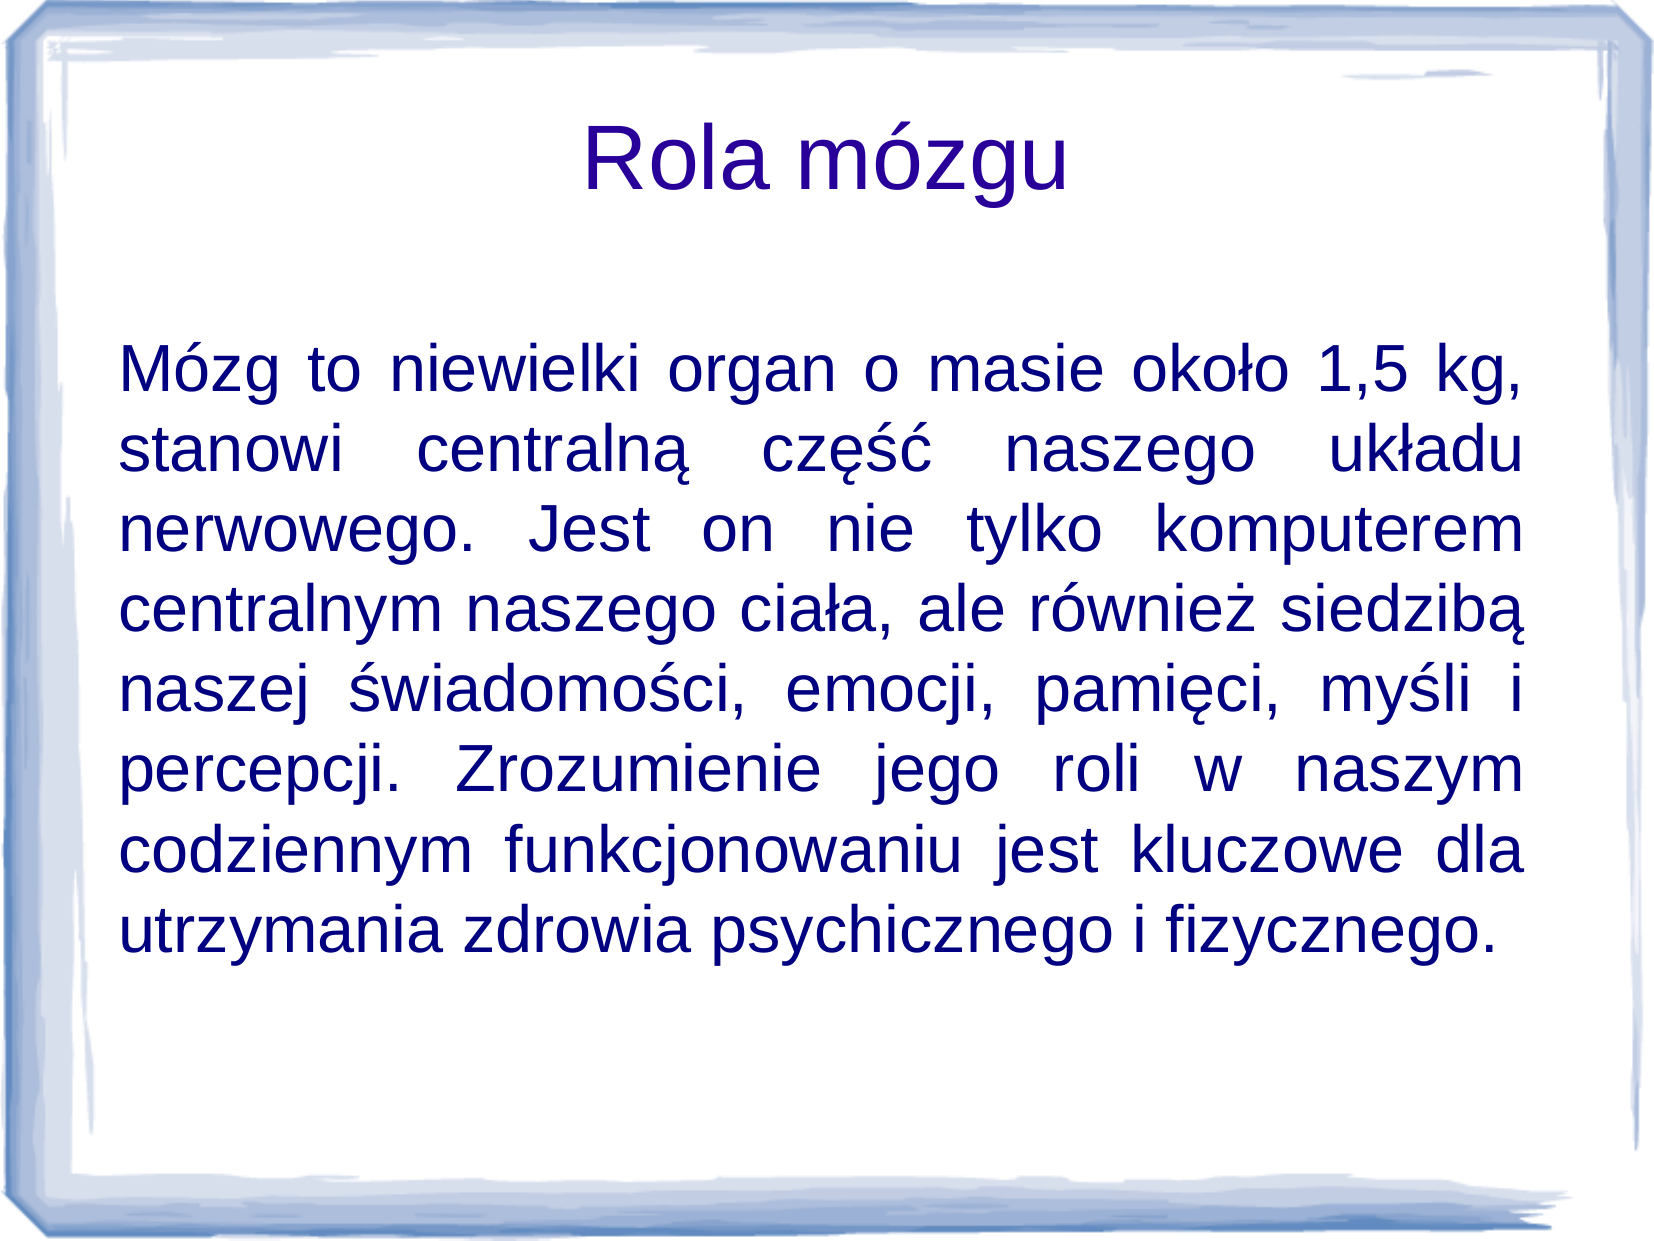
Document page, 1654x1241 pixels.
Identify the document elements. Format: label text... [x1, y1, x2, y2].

title Rola mózgu [82, 49, 1571, 257]
list Mózg to niewielki organ o masie około 1,5 kg, stanowi centralną część naszego układu nerwowego. Jest on nie tylko komputerem centralnym naszego ciała, ale również siedzibą naszej świadomości, emocji, pamięci, myśli i percepcji. Zrozumienie jego roli w naszym codziennym funkcjonowaniu jest kluczowe dla utrzymania zdrowia psychicznego i fizycznego. [118, 324, 1571, 1004]
